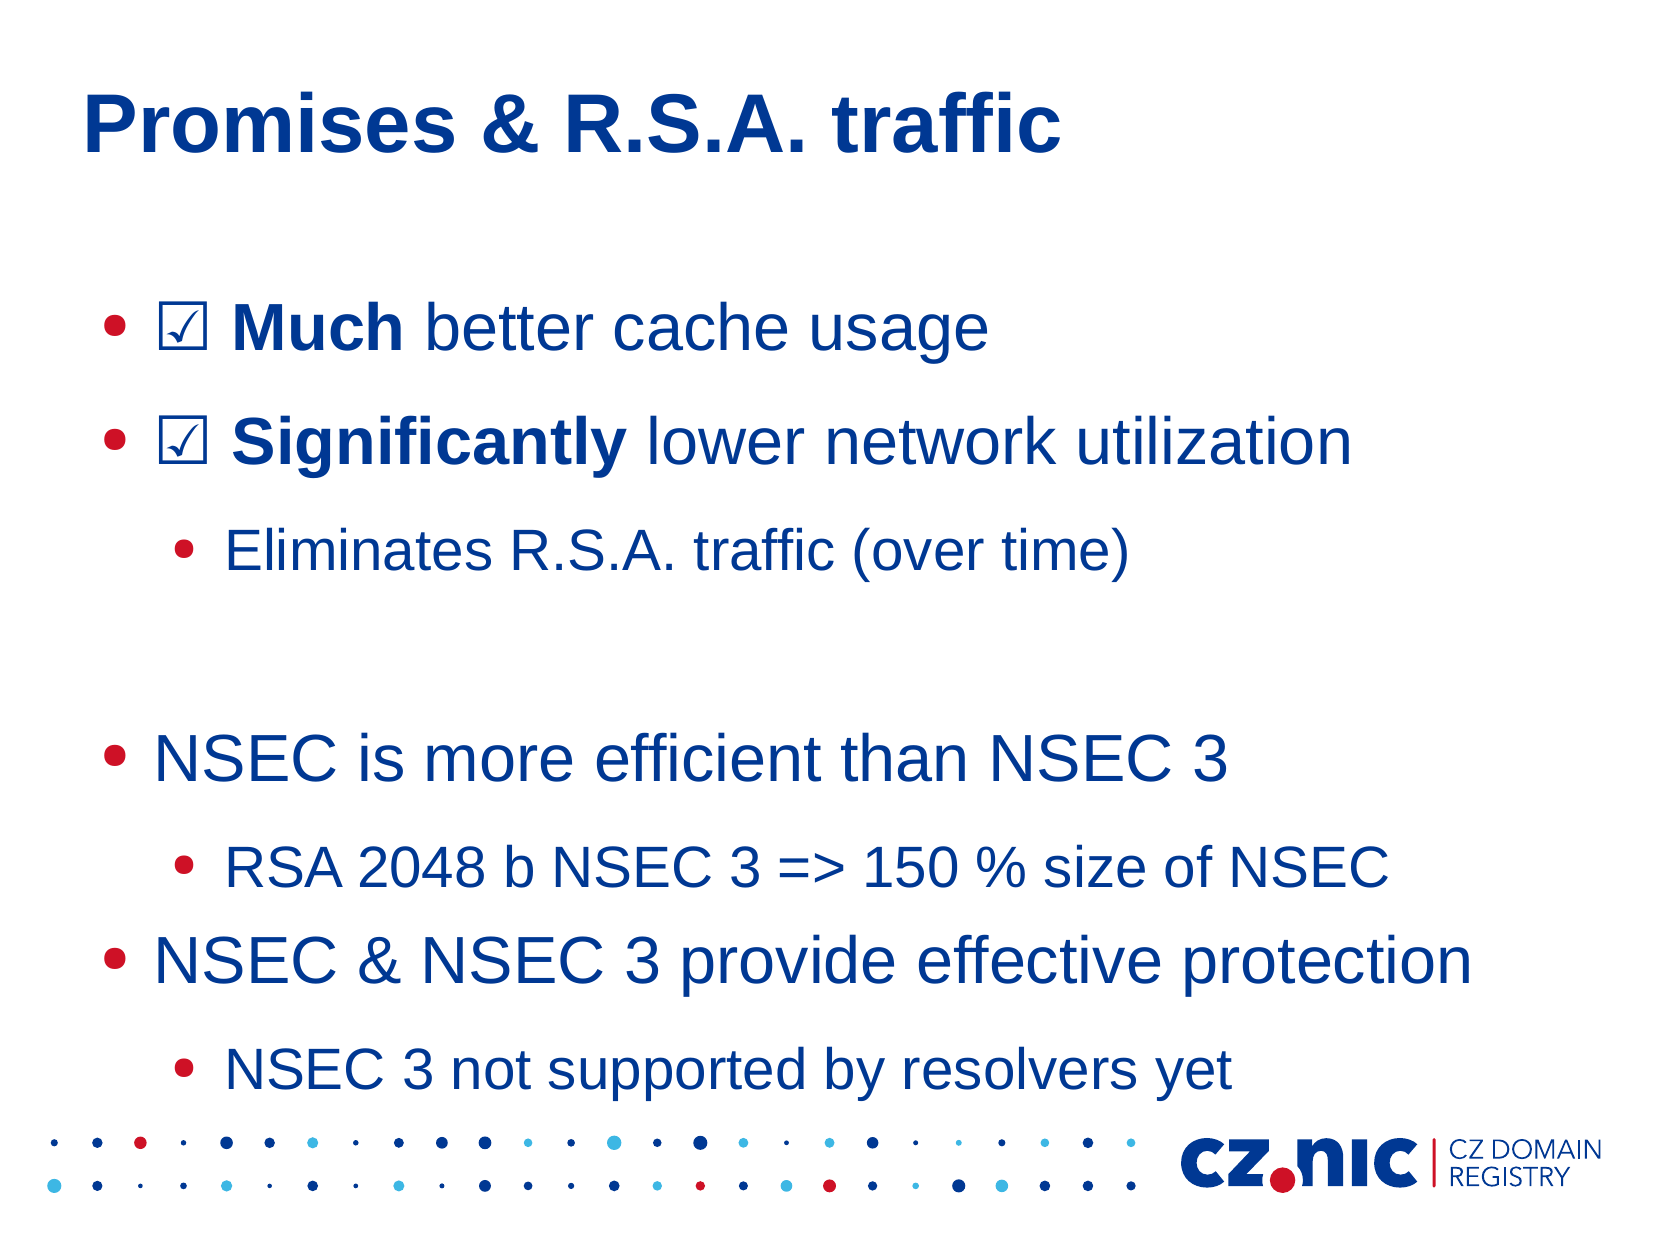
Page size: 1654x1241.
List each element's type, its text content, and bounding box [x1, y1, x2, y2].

list ☑ Much better cache usage ☑ Significantly lower network utilization Eliminates R.S.A. traffic (over time) NSEC is more efficient than NSEC 3 RSA 2048 b NSEC 3 => 150 % size of NSEC NSEC & NSEC 3 provide effective protection NSEC 3 not supported by resolvers yet [82, 290, 1571, 1109]
title Promises & R.S.A. traffic [82, 70, 1571, 178]
